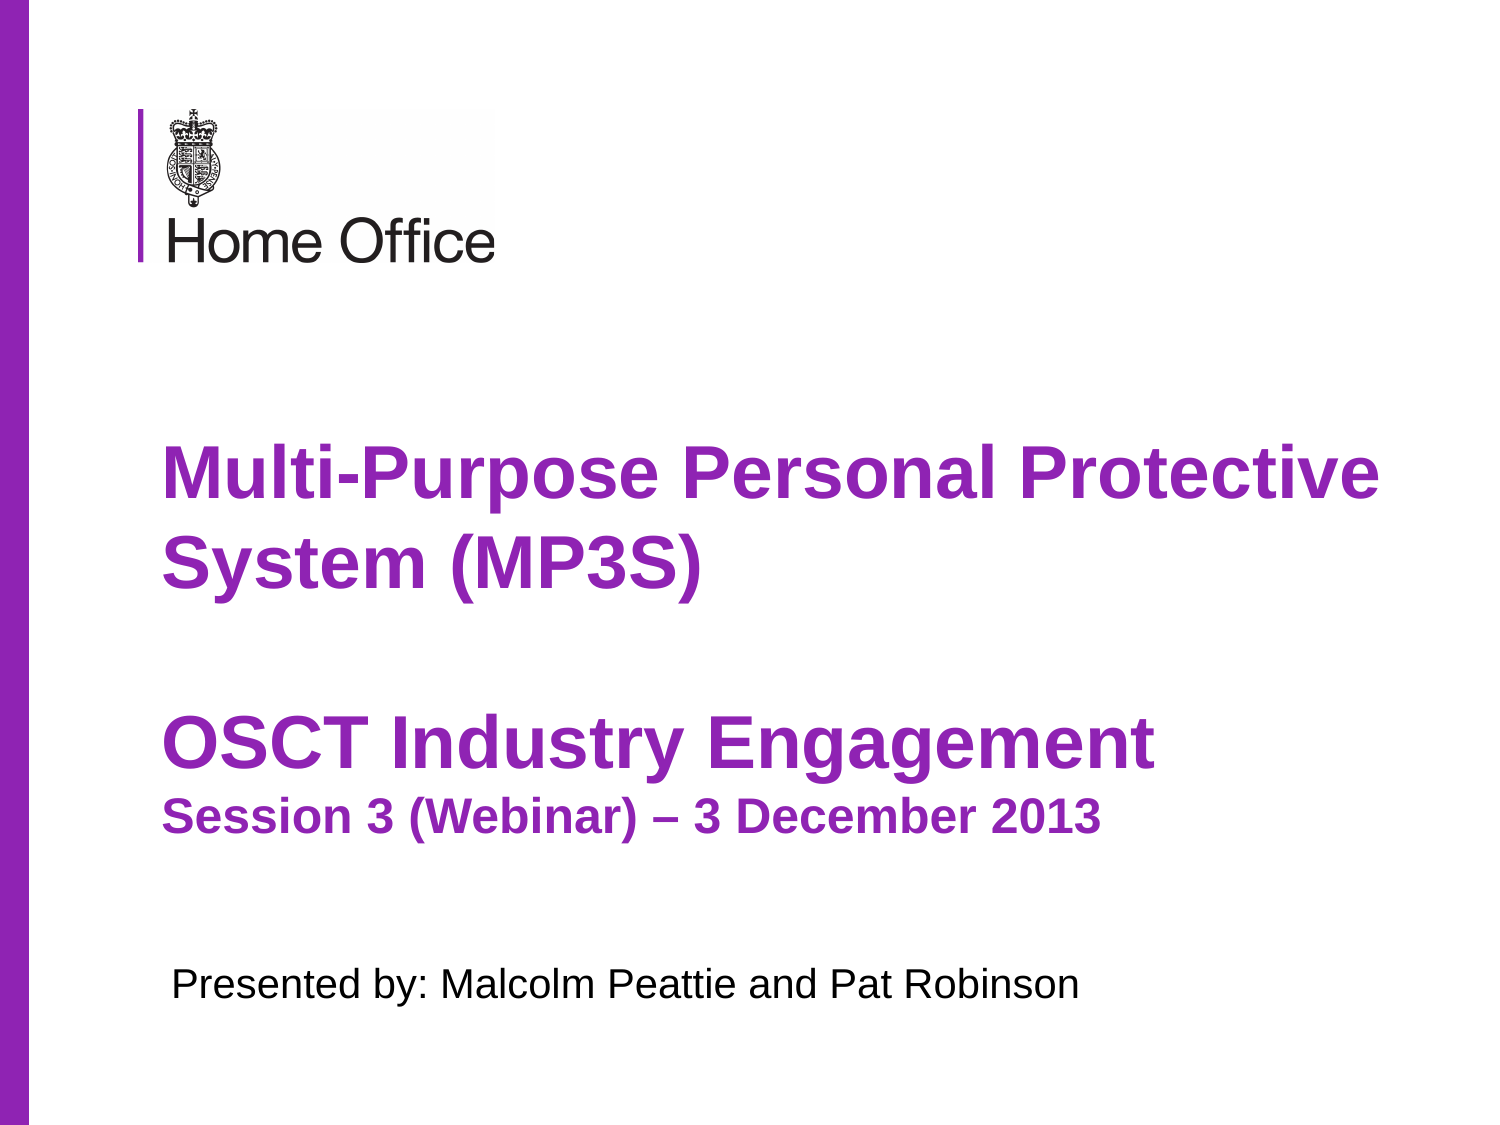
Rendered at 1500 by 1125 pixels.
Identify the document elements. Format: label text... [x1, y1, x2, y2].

text_box Presented by: Malcolm Peattie and Pat Robinson [171, 952, 1433, 1052]
title Multi-Purpose Personal Protective System (MP3S) OSCT Industry Engagement Session 3 (Webinar) – 3 December 2013 [161, 423, 1424, 666]
